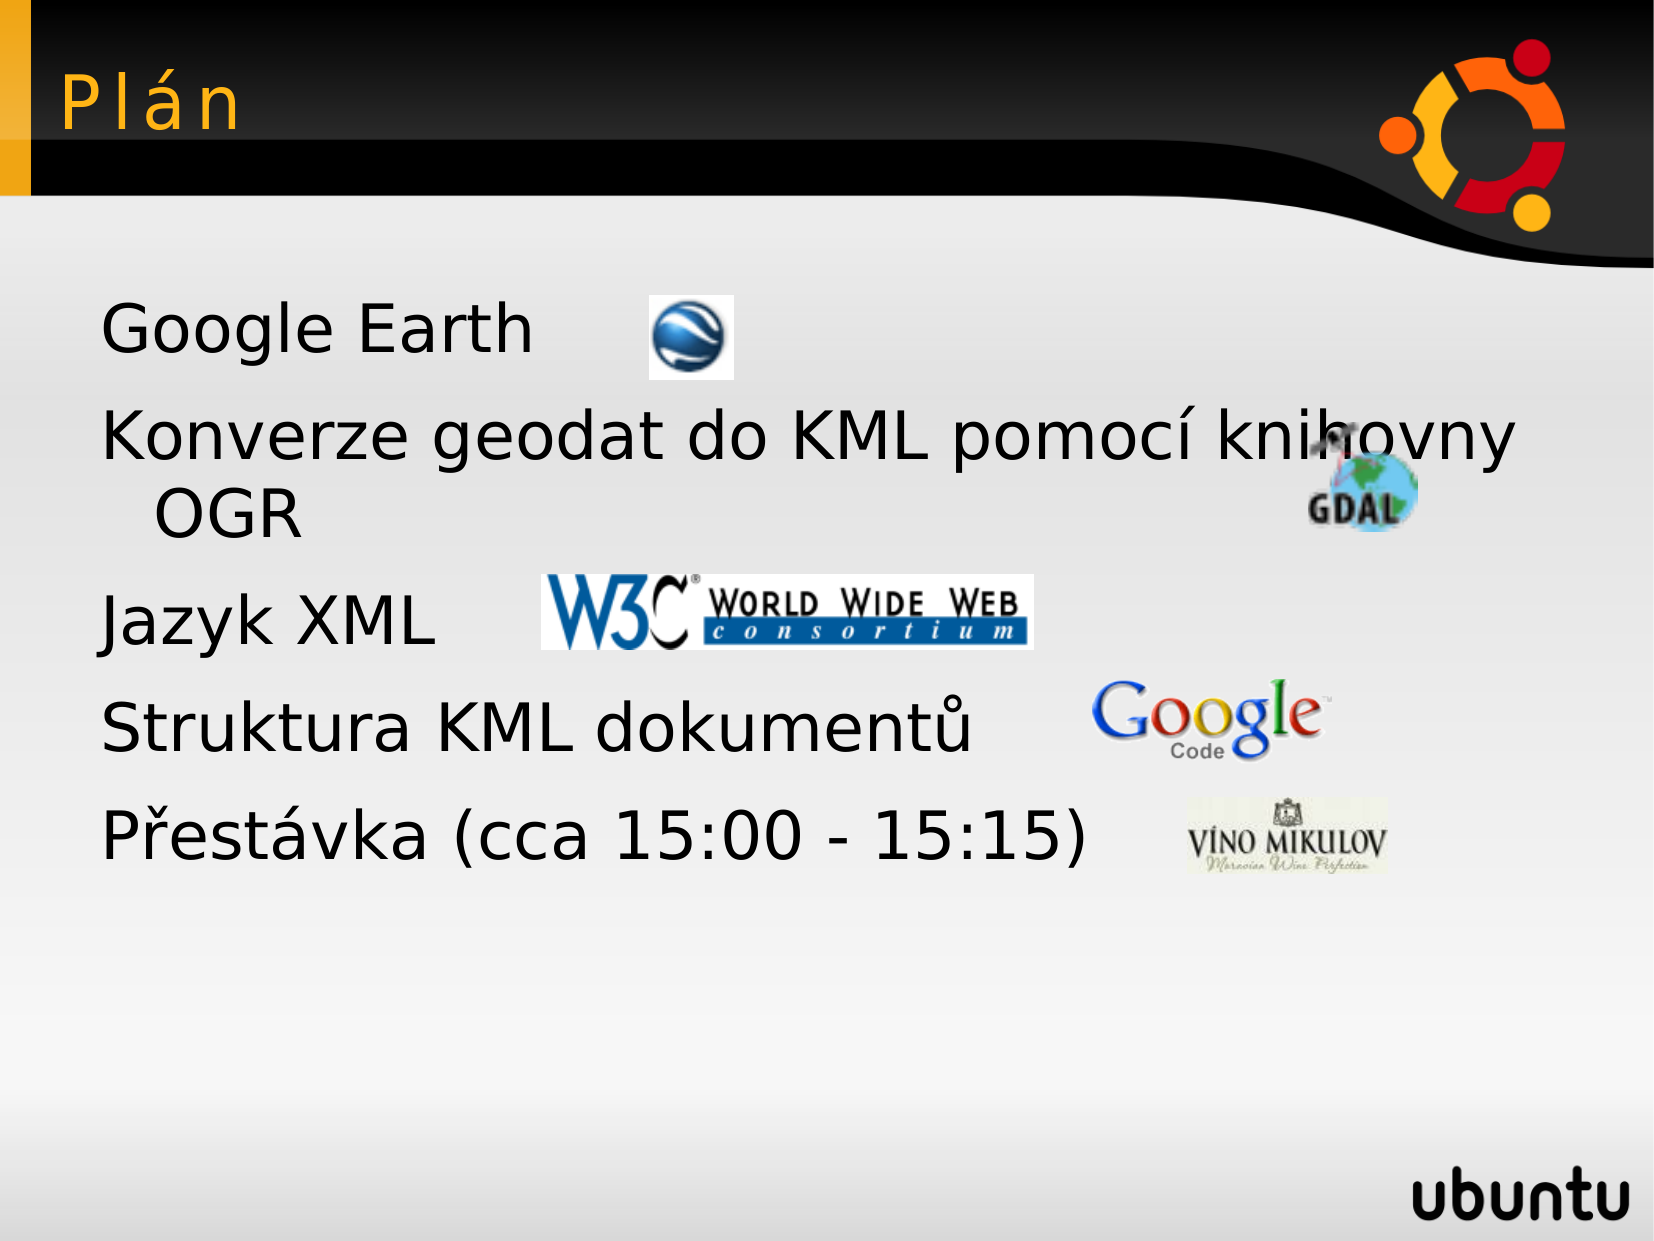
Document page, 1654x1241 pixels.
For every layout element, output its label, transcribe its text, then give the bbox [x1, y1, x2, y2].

list Google Earth Konverze geodat do KML pomocí knihovny OGR Jazyk XML Struktura KML dokumentů Přestávka (cca 15:00 - 15:15) [82, 290, 1571, 1109]
title Plán [59, 29, 1270, 178]
picture [0, 0, 1654, 1241]
